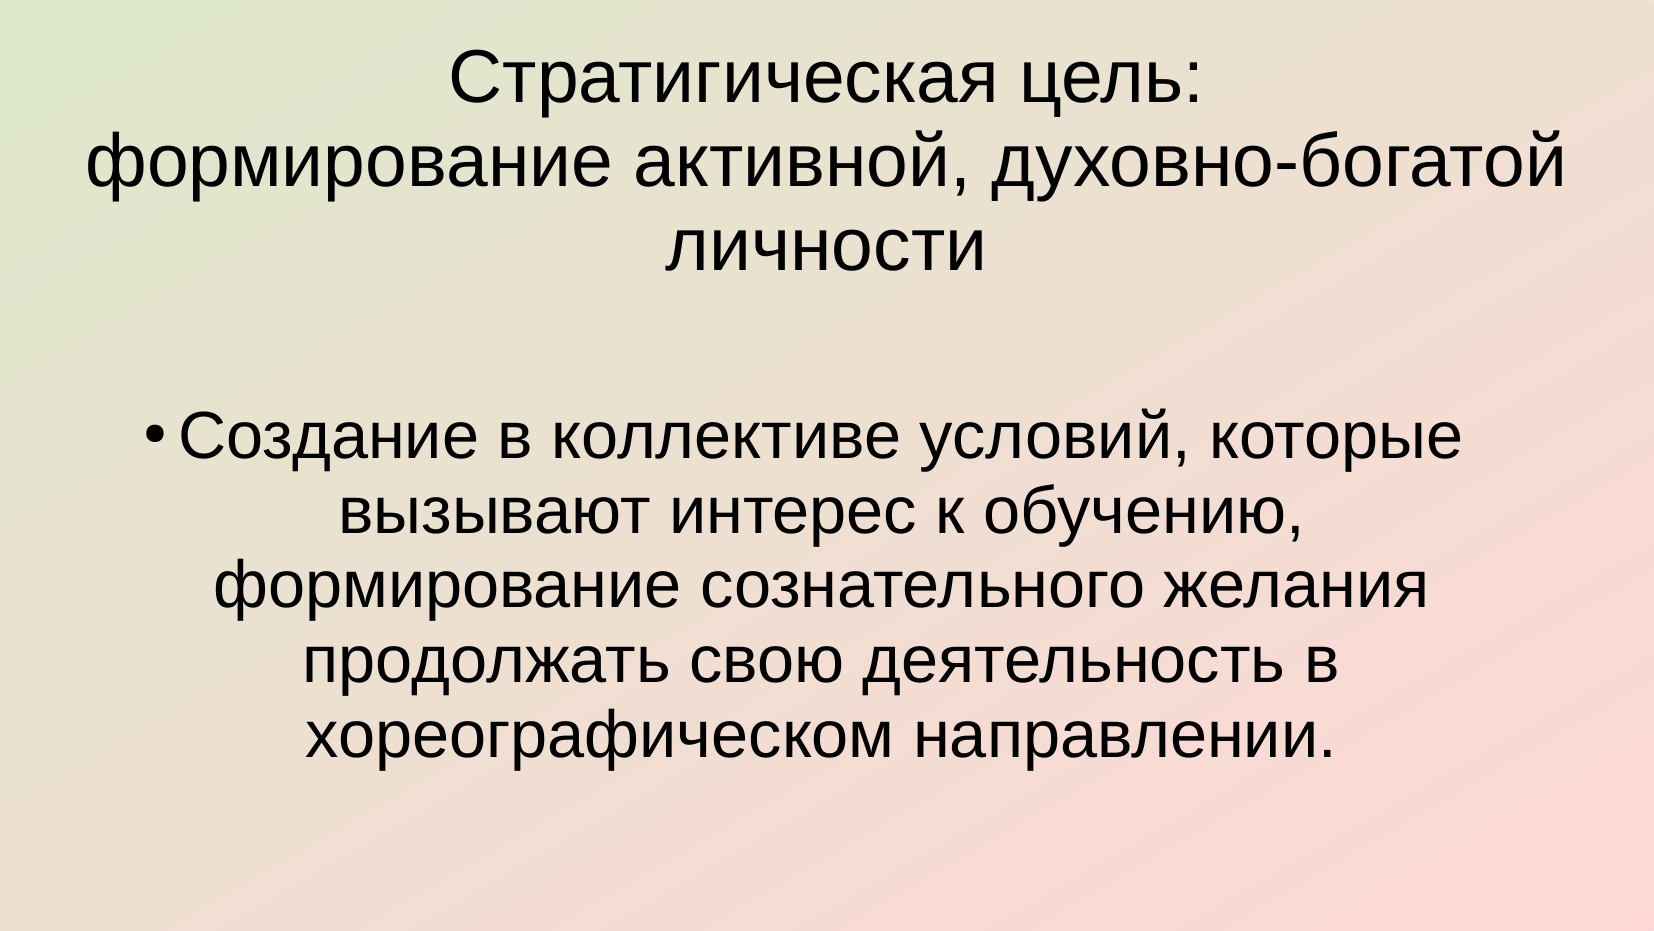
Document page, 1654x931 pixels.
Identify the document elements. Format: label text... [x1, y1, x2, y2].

title Стратигическая цель: формирование активной, духовно-богатой личности [82, 34, 1571, 287]
subtitle Создание в коллективе условий, которые вызывают интерес к обучению, формирование сознательного желания продолжать свою деятельность в хореографическом направлении. [60, 315, 1549, 855]
